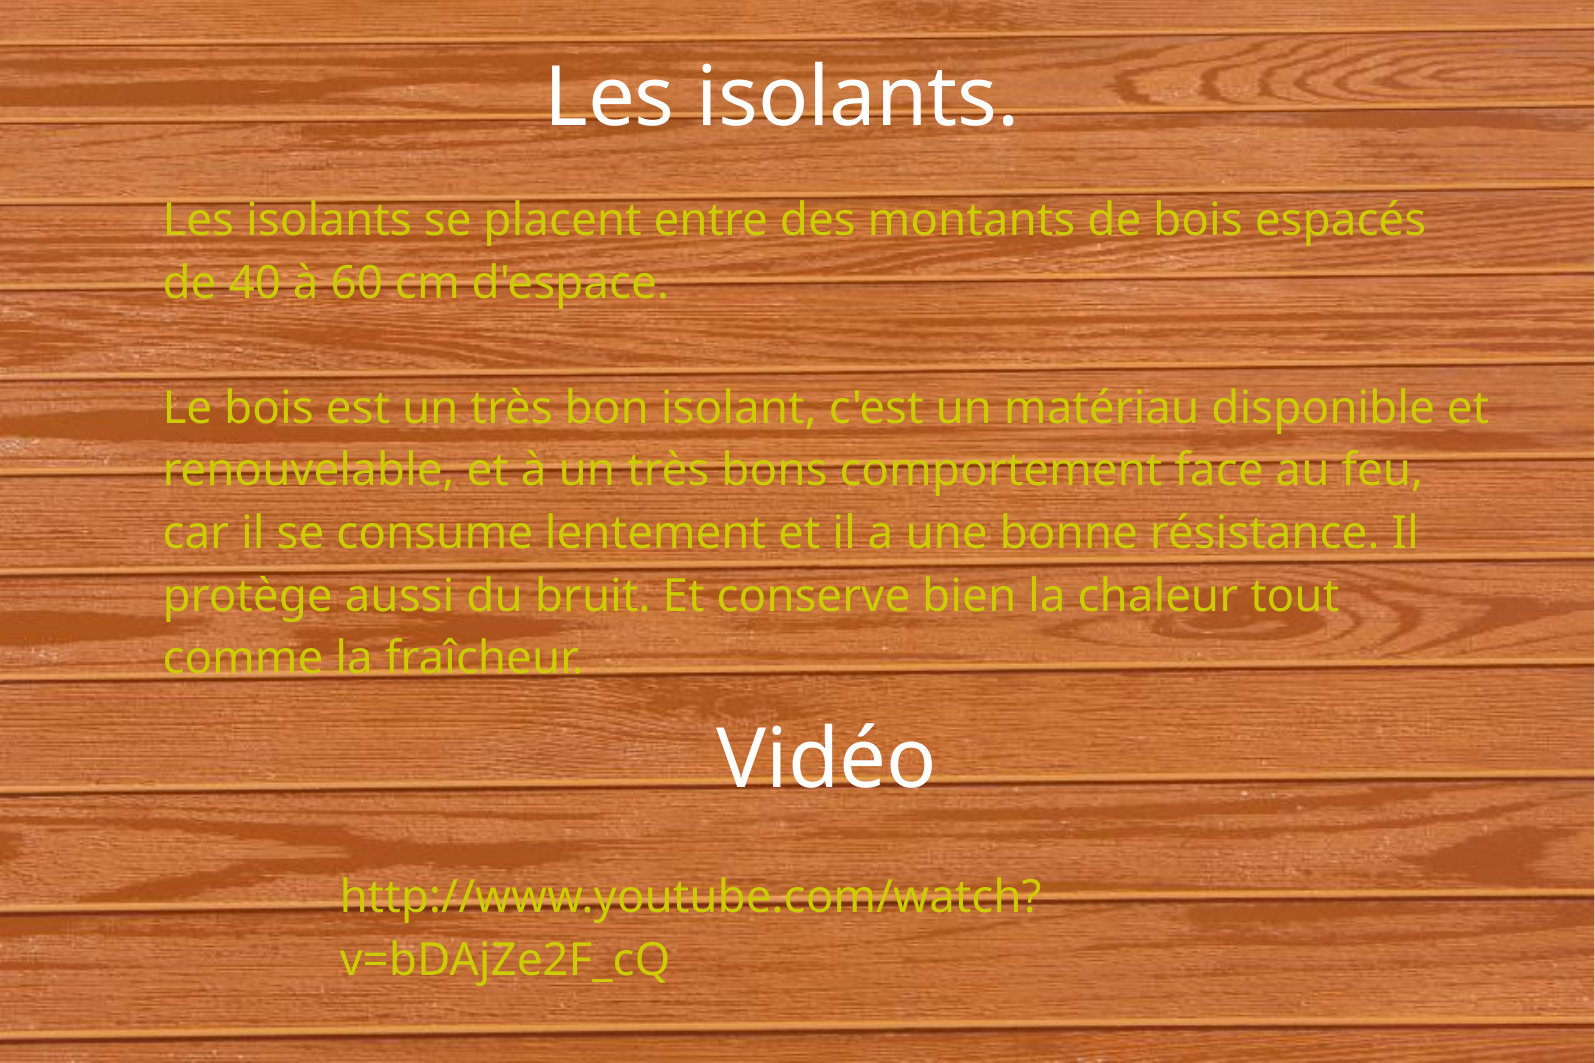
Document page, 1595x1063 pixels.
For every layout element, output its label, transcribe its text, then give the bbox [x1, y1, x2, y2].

picture [0, 0, 1595, 1063]
text_box Les isolants se placent entre des montants de bois espacés de 40 à 60 cm d'espace. Le bois est un très bon isolant, c'est un matériau disponible et renouvelable, et à un très bons comportement face au feu, car il se consume lentement et il a une bonne résistance. Il protège aussi du bruit. Et conserve bien la chaleur tout comme la fraîcheur. [147, 179, 1506, 603]
text_box Vidéo [561, 691, 1093, 800]
text_box Les isolants. [354, 29, 1211, 138]
text_box http://www.youtube.com/watch?v=bDAjZe2F_cQ [324, 856, 1300, 974]
